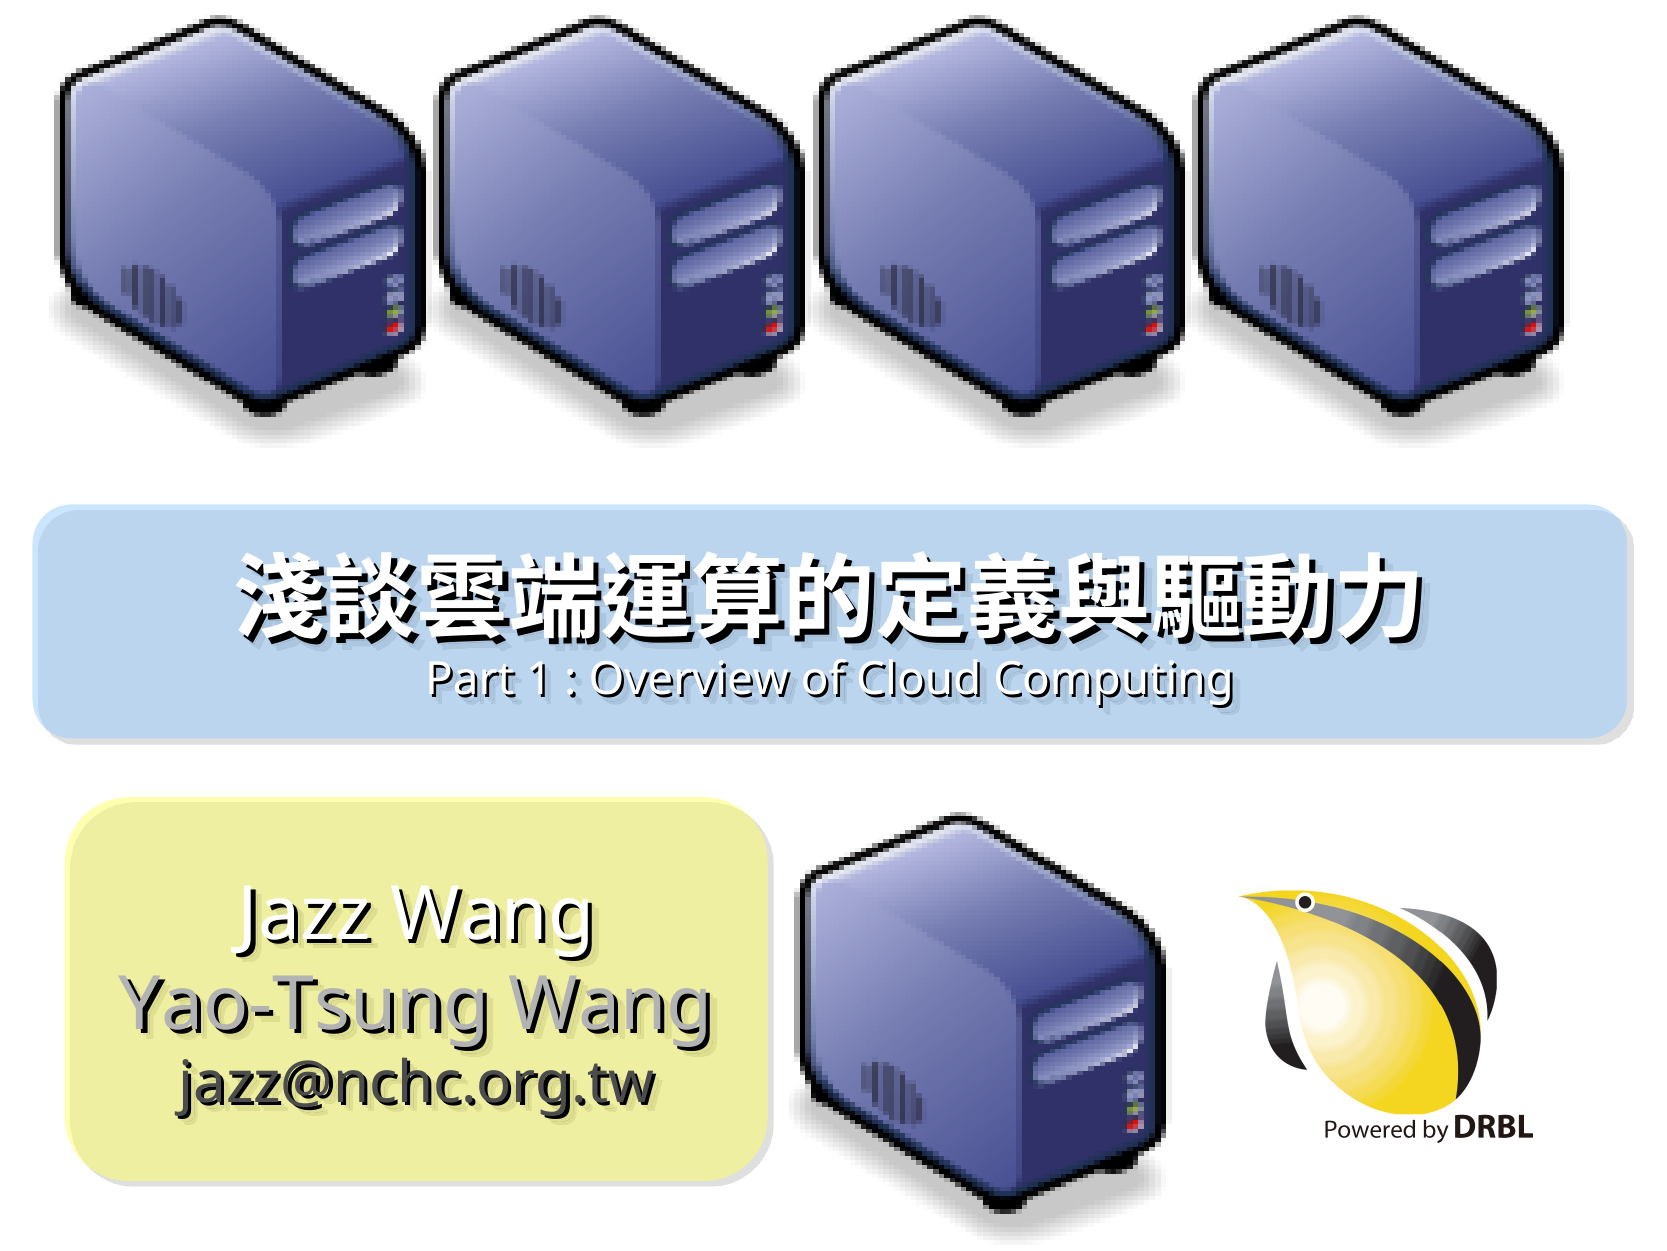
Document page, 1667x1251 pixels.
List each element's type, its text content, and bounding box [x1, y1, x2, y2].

picture [1224, 874, 1548, 1152]
picture [767, 800, 1211, 1249]
text_box Jazz Wang Yao-Tsung Wang jazz@nchc.org.tw [64, 797, 767, 1182]
text_box 淺談雲端運算的定義與驅動力 Part 1 : Overview of Cloud Computing [32, 504, 1628, 739]
picture [27, 2, 1609, 502]
